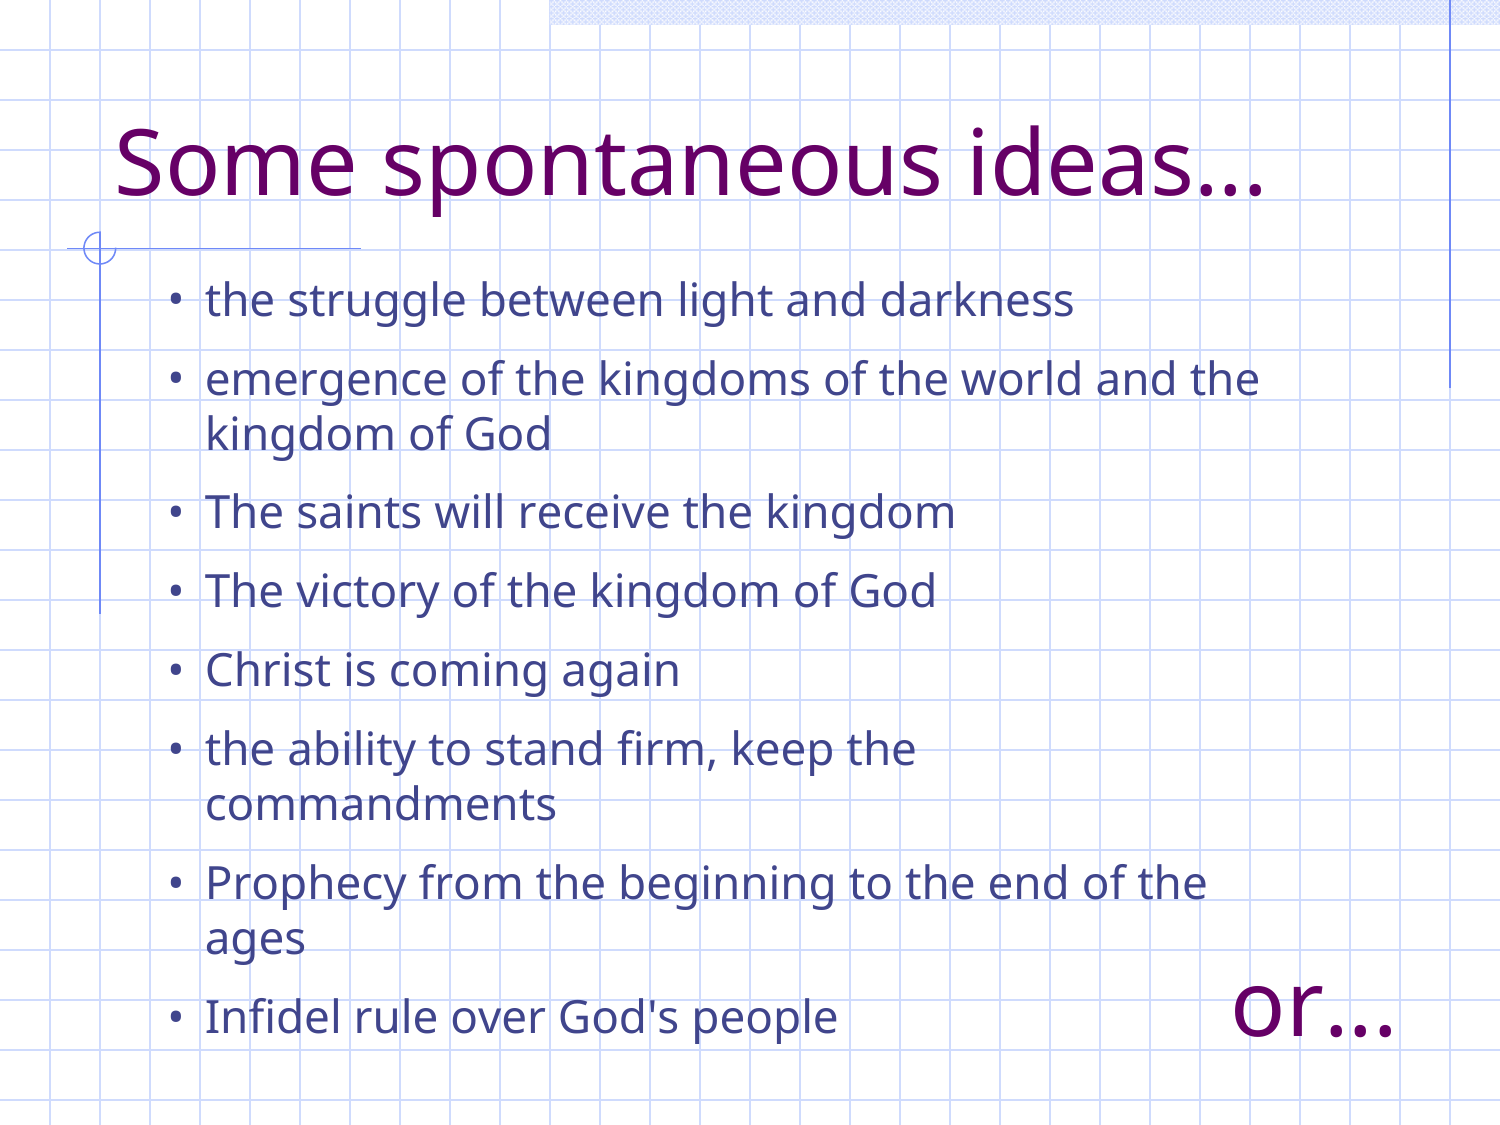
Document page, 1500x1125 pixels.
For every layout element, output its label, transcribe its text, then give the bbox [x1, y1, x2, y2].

picture [1451, 0, 1500, 25]
text_box or... [1288, 937, 1413, 1050]
title Some spontaneous ideas... [99, 61, 1375, 222]
picture [549, 0, 1449, 25]
text_box the struggle between light and darkness emergence of the kingdoms of the world and the kingdom of God The saints will receive the kingdom The victory of the kingdom of God Christ is coming again the ability to stand firm, keep the commandments Prophecy from the beginning to the end of the ages Infidel rule over God's people [137, 262, 1288, 1051]
